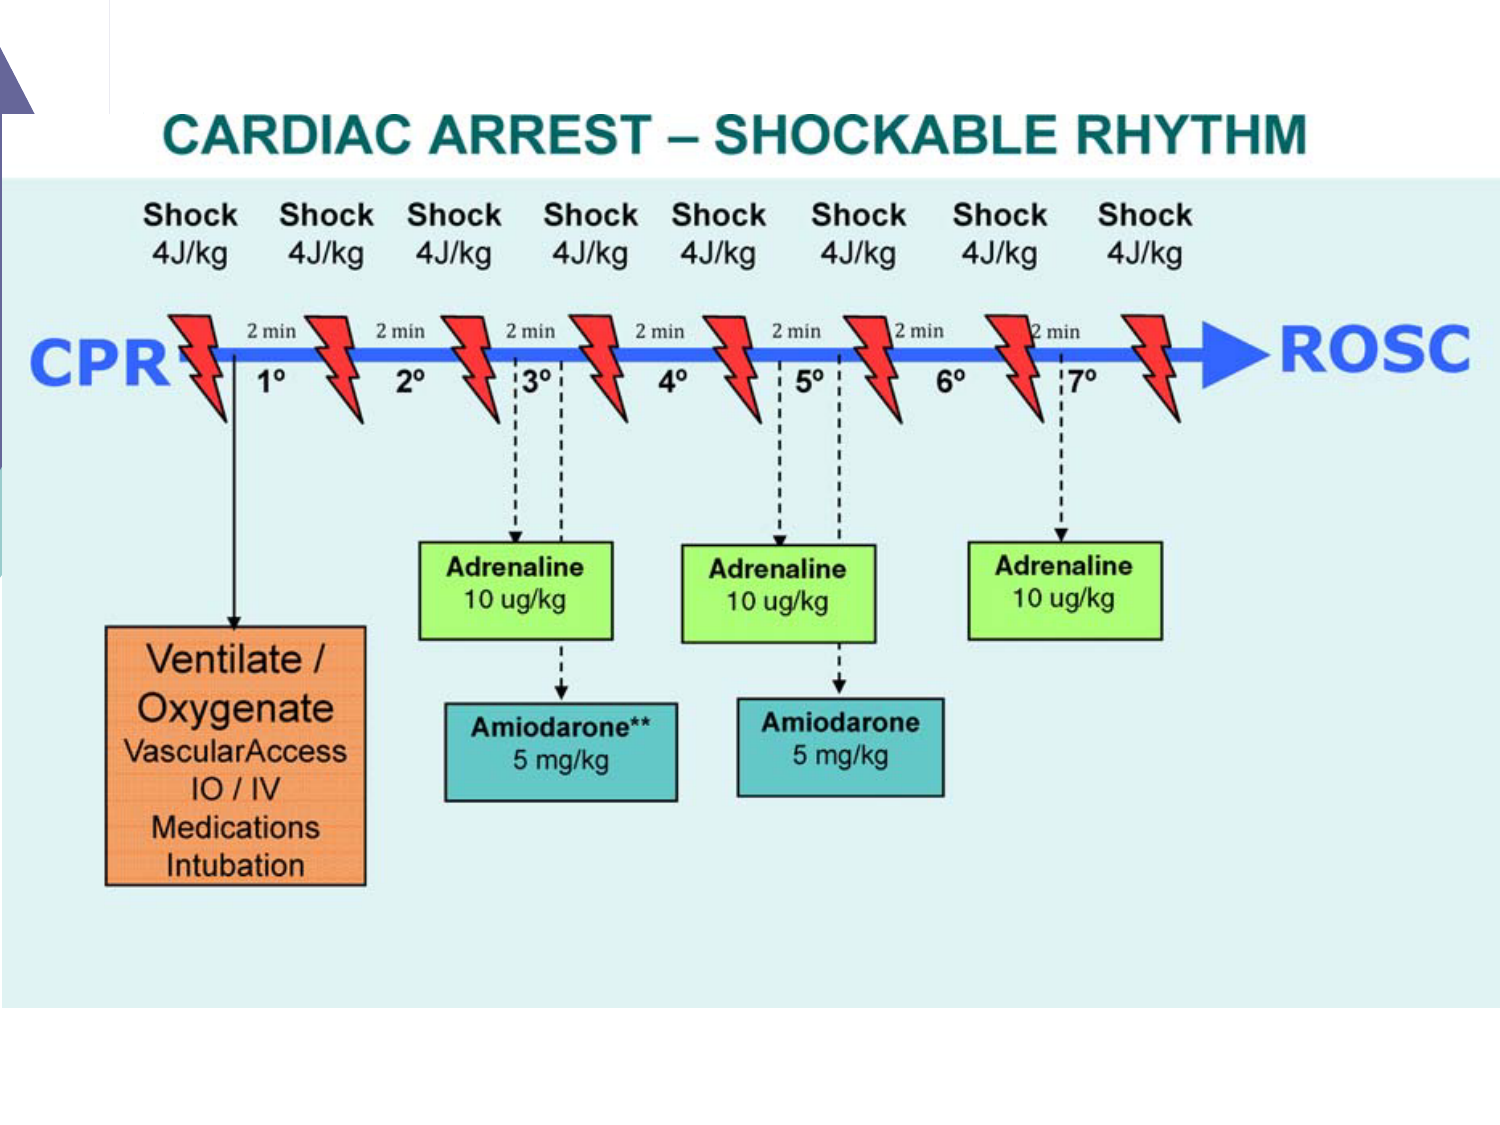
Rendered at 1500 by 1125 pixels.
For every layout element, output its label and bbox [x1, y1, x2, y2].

picture [2, 114, 1500, 1008]
